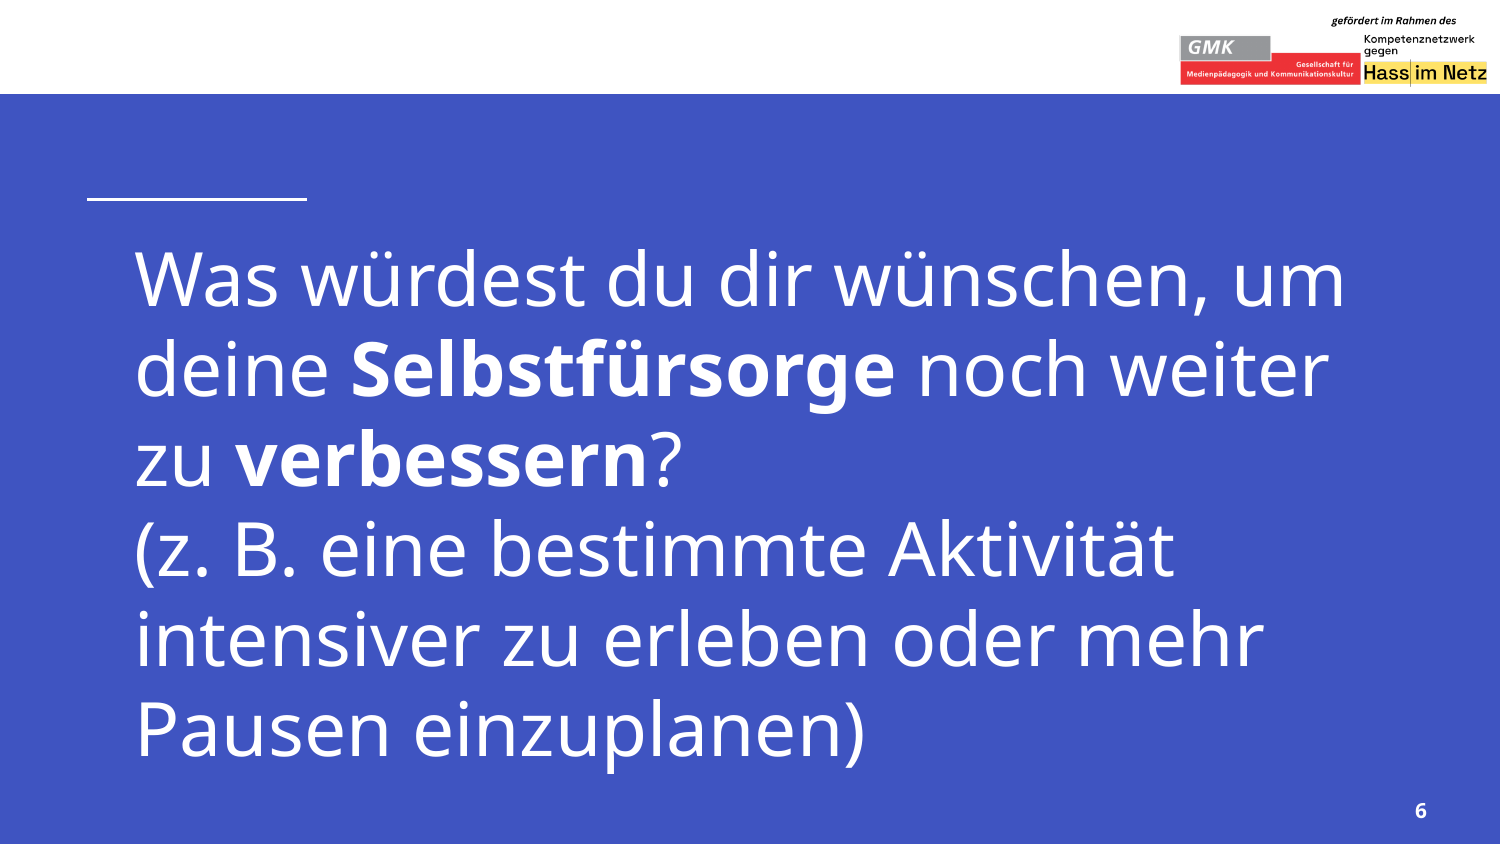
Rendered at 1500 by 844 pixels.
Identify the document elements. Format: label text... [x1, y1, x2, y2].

title Was würdest du dir wünschen, um deine Selbstfürsorge noch weiter zu verbessern? (z. B. eine bestimmte Aktivität intensiver zu erleben oder mehr Pausen einzuplanen) [119, 216, 1381, 546]
text_box 6 [1400, 779, 1491, 844]
